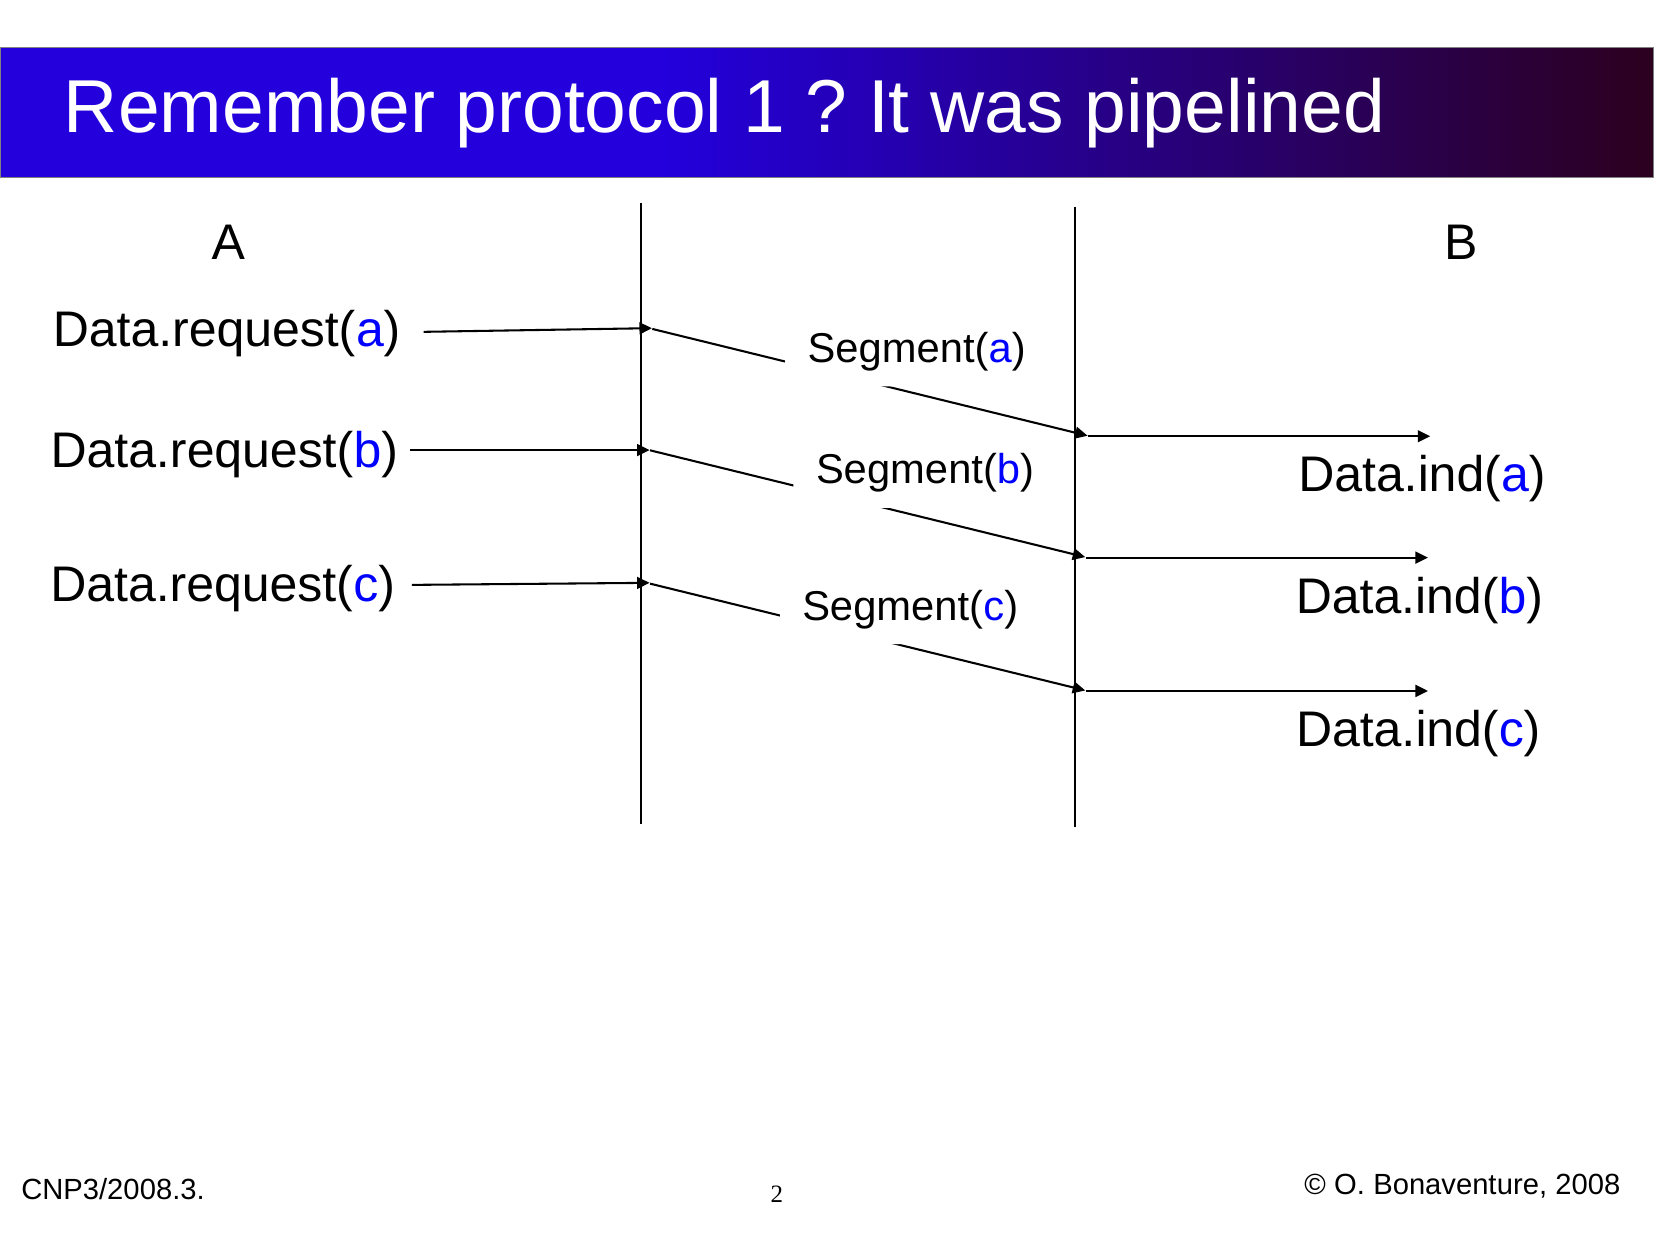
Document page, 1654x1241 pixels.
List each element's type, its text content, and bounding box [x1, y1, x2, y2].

text_box Segment(b) [815, 450, 1035, 493]
text_box CNP3/2008.3. [21, 1176, 274, 1212]
text_box Data.request(a) [52, 306, 401, 357]
text_box A B [211, 219, 1483, 270]
text_box A B [222, 229, 234, 245]
text_box Data.ind(c) [1295, 706, 1541, 757]
text_box Data.request(b) [50, 427, 399, 479]
text_box Segment(a) [807, 328, 1027, 371]
title Remember protocol 1 ? It was pipelined [16, 0, 1571, 219]
text_box [793, 450, 1059, 508]
text_box Data.request(c) [50, 561, 396, 612]
text_box [785, 328, 1051, 387]
text_box © O. Bonaventure, 2008 [1304, 1170, 1622, 1201]
text_box Data.ind(b) [1295, 572, 1544, 624]
text_box Segment(c) [802, 586, 1019, 629]
text_box Data.ind(a) [1298, 451, 1546, 503]
text_box [780, 586, 1044, 645]
